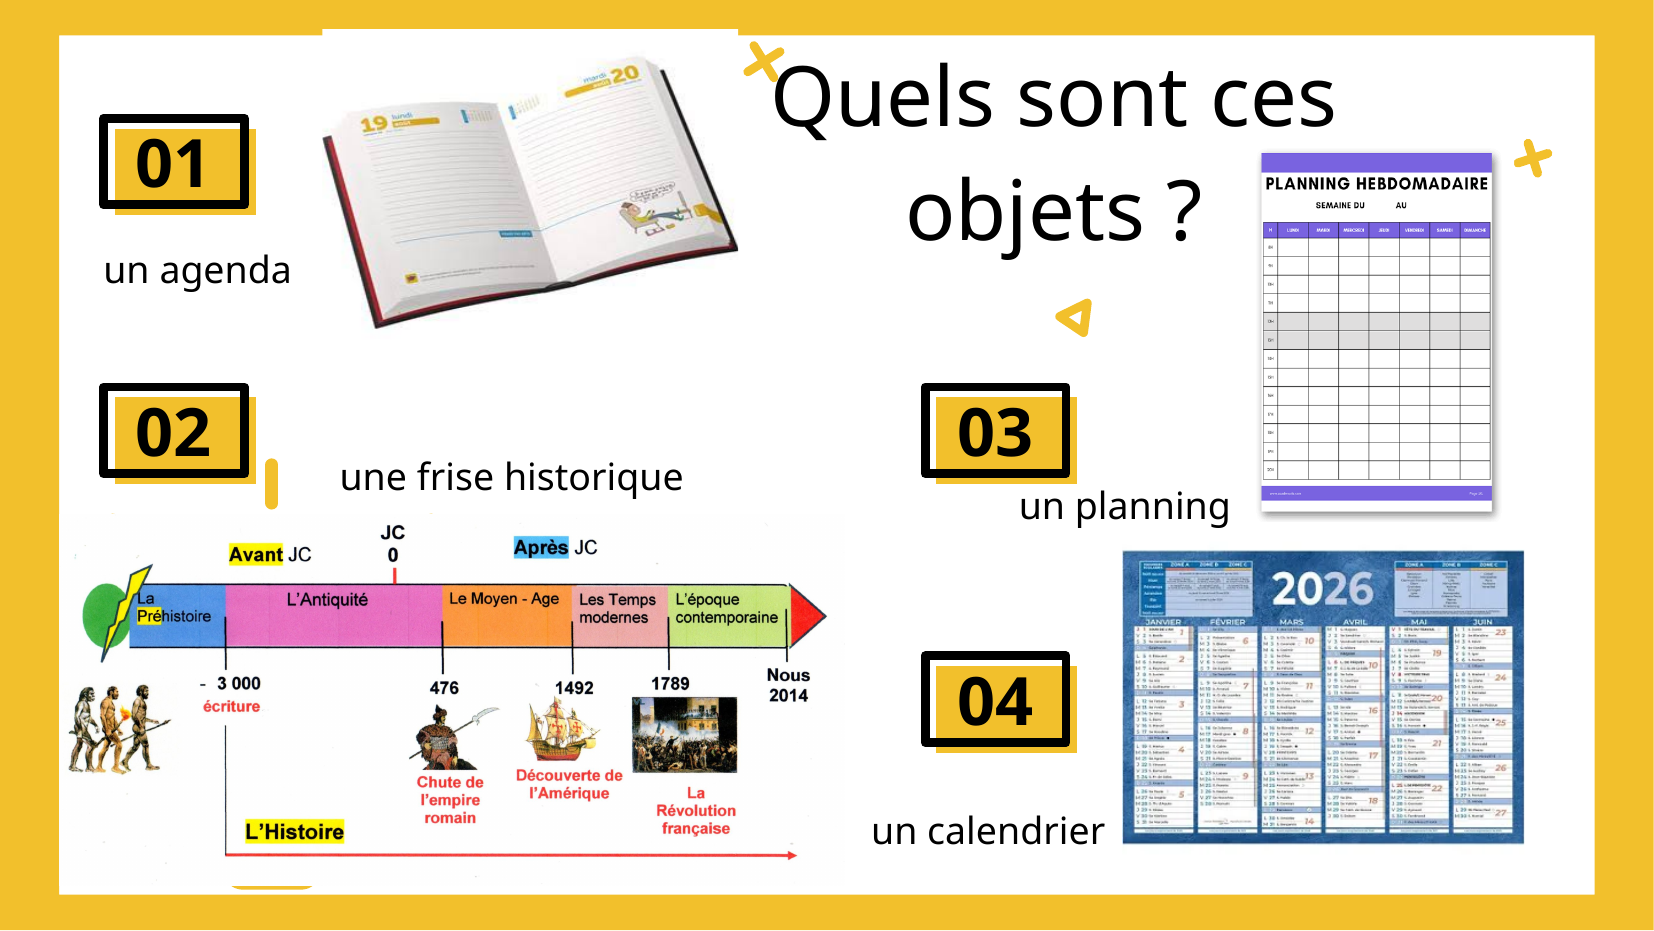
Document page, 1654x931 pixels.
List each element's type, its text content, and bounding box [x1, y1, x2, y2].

picture [1122, 531, 1525, 857]
text_box un agenda [88, 236, 322, 325]
text_box un planning [1003, 472, 1477, 562]
picture [1240, 147, 1515, 522]
title Quels sont ces objets ? [739, 37, 1459, 266]
text_box un calendrier [856, 797, 1329, 886]
picture [322, 29, 739, 355]
picture [59, 514, 845, 886]
text_box une frise historique [324, 442, 709, 514]
